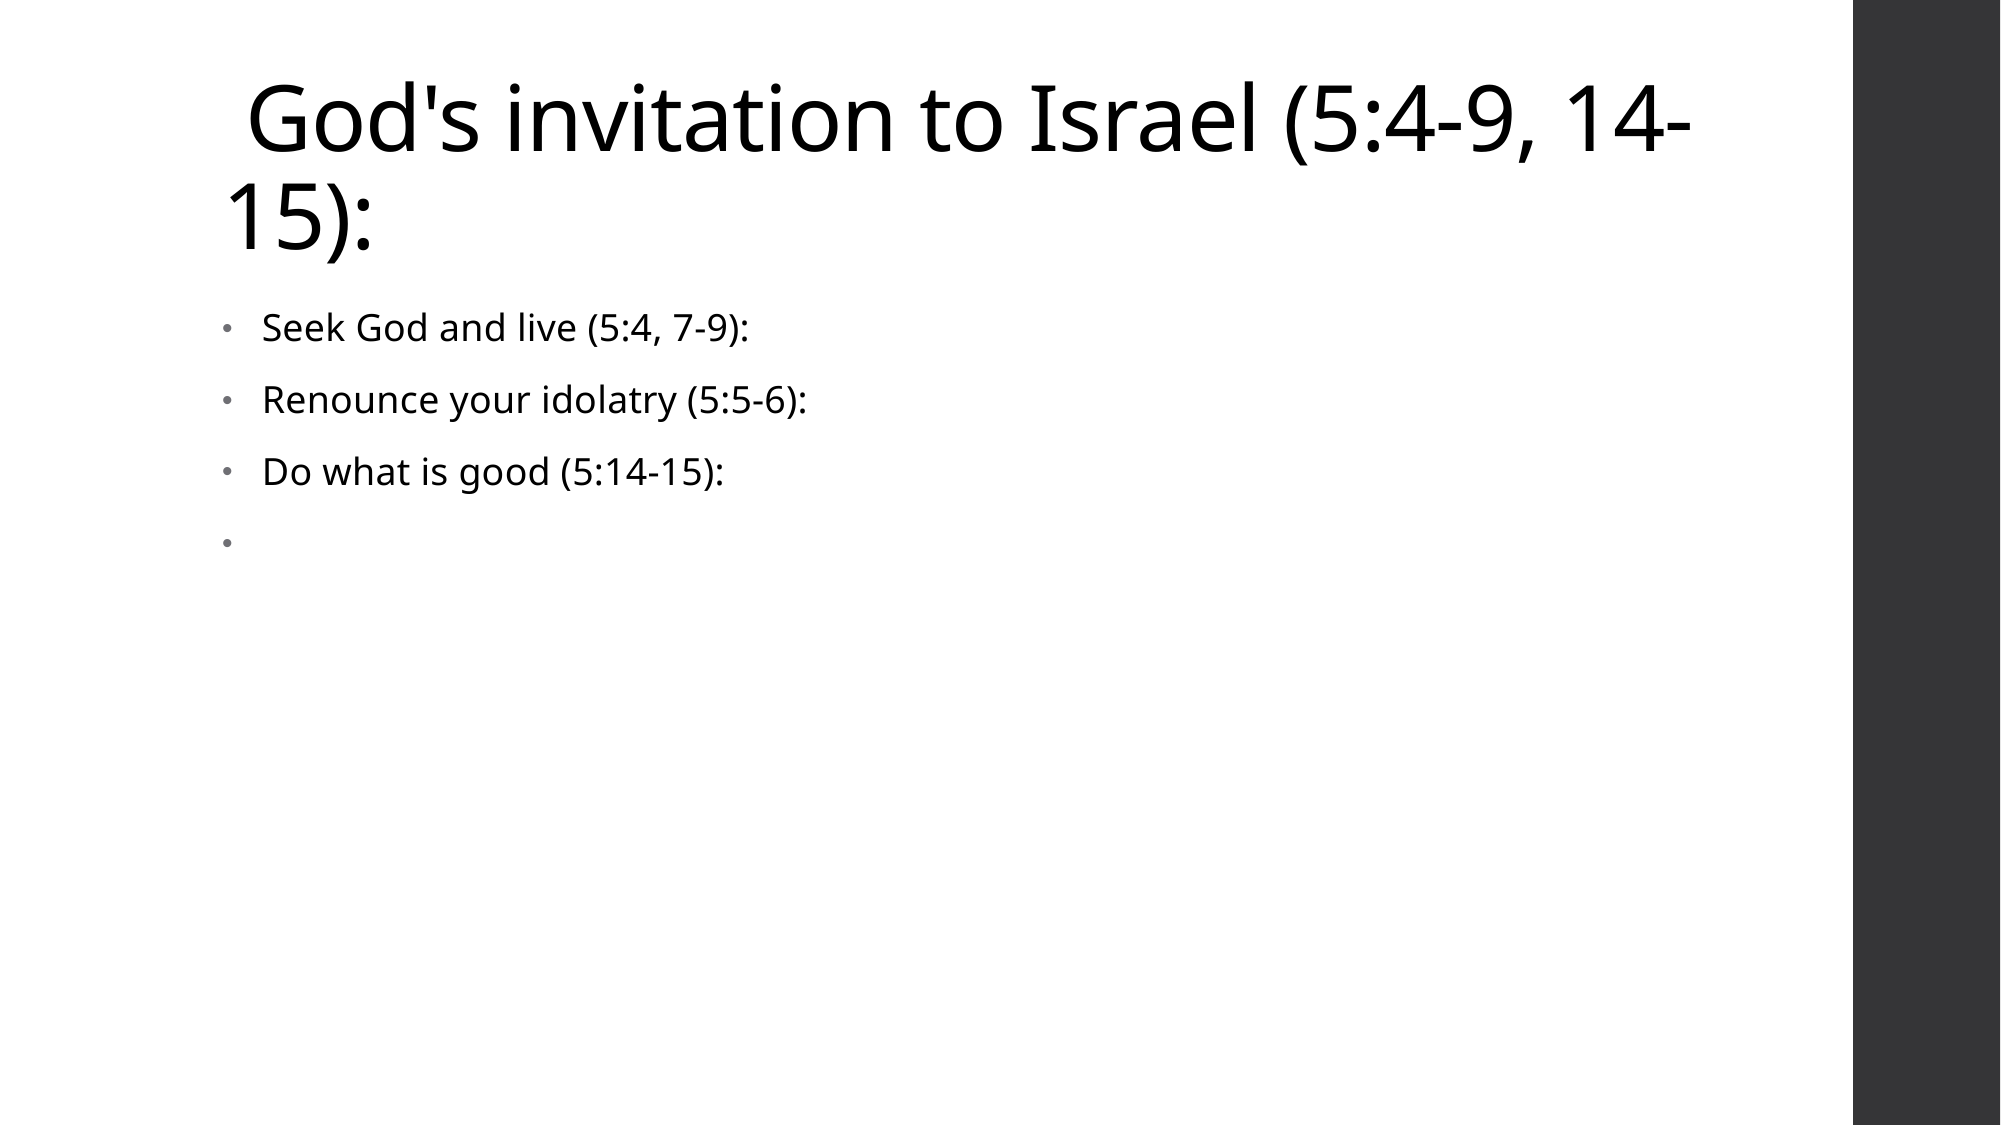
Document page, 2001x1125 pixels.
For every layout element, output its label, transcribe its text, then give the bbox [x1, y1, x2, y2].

list Seek God and live (5:4, 7-9): Renounce your idolatry (5:5-6): Do what is good (5:14-15): [206, 299, 1617, 1014]
title God's invitation to Israel (5:4-9, 14-15): [206, 60, 1797, 278]
